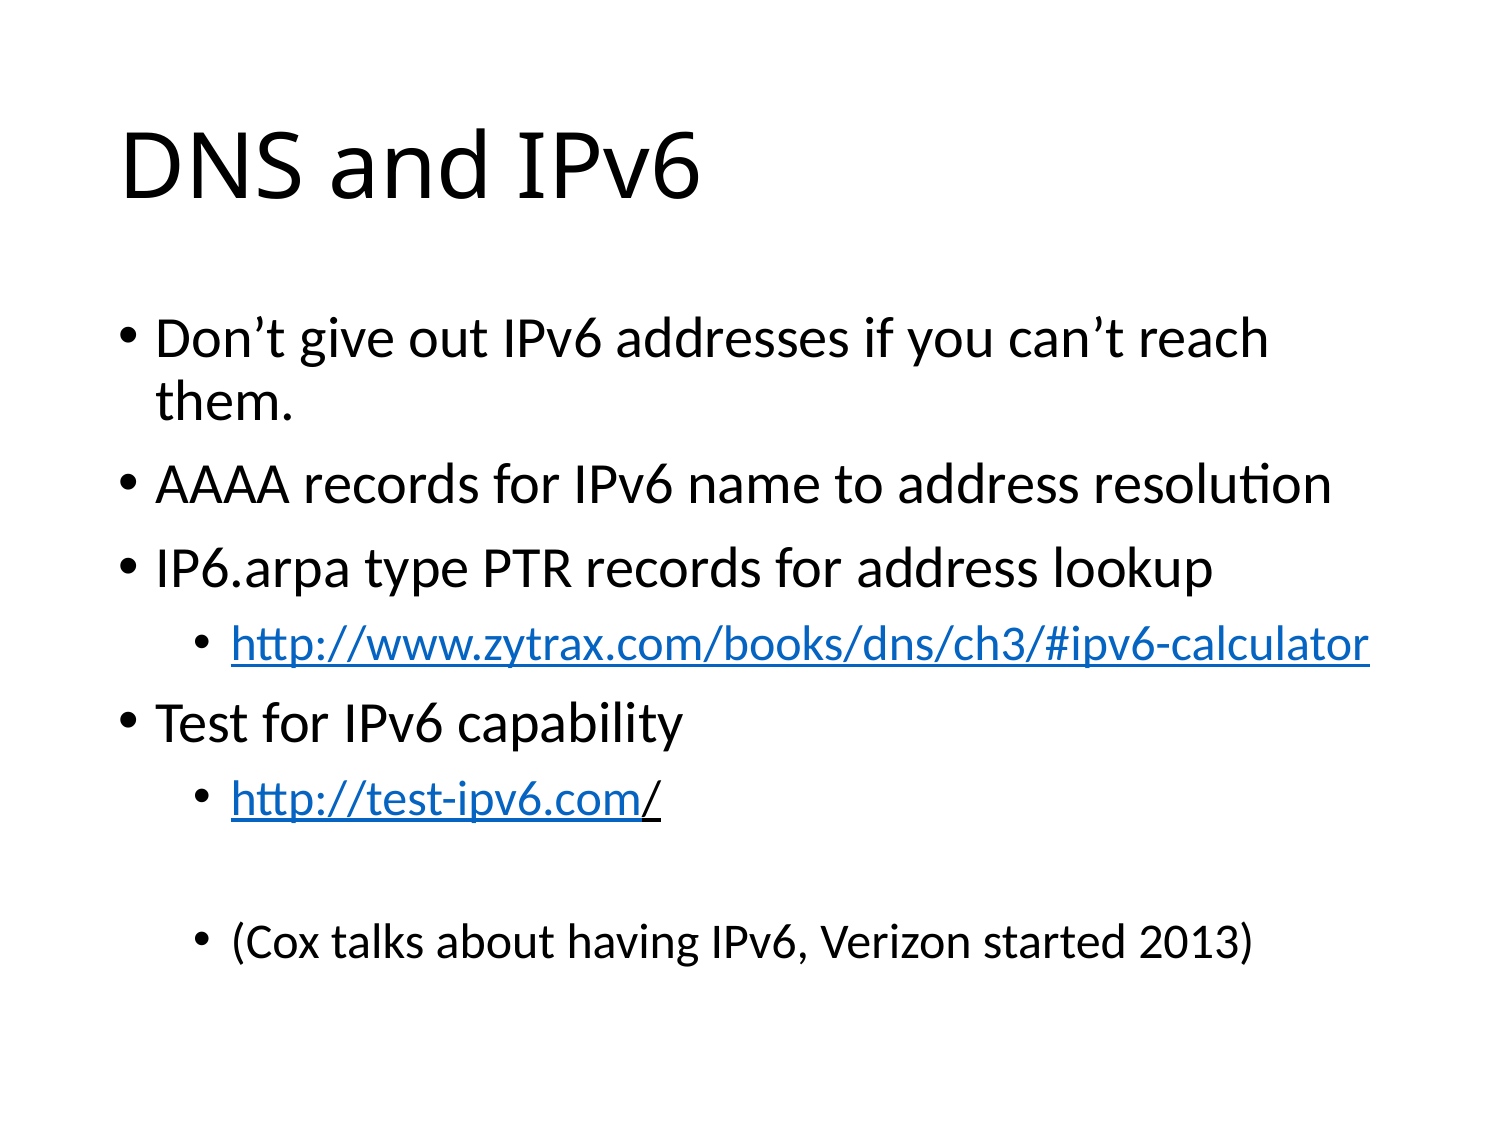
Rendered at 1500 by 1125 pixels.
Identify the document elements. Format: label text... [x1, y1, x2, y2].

title DNS and IPv6 [103, 59, 1397, 278]
list Don’t give out IPv6 addresses if you can’t reach them. AAAA records for IPv6 name to address resolution IP6.arpa type PTR records for address lookup http://www.zytrax.com/books/dns/ch3/#ipv6-calculator Test for IPv6 capability http://test-ipv6.com/ (Cox talks about having IPv6, Verizon started 2013) [103, 299, 1397, 1014]
